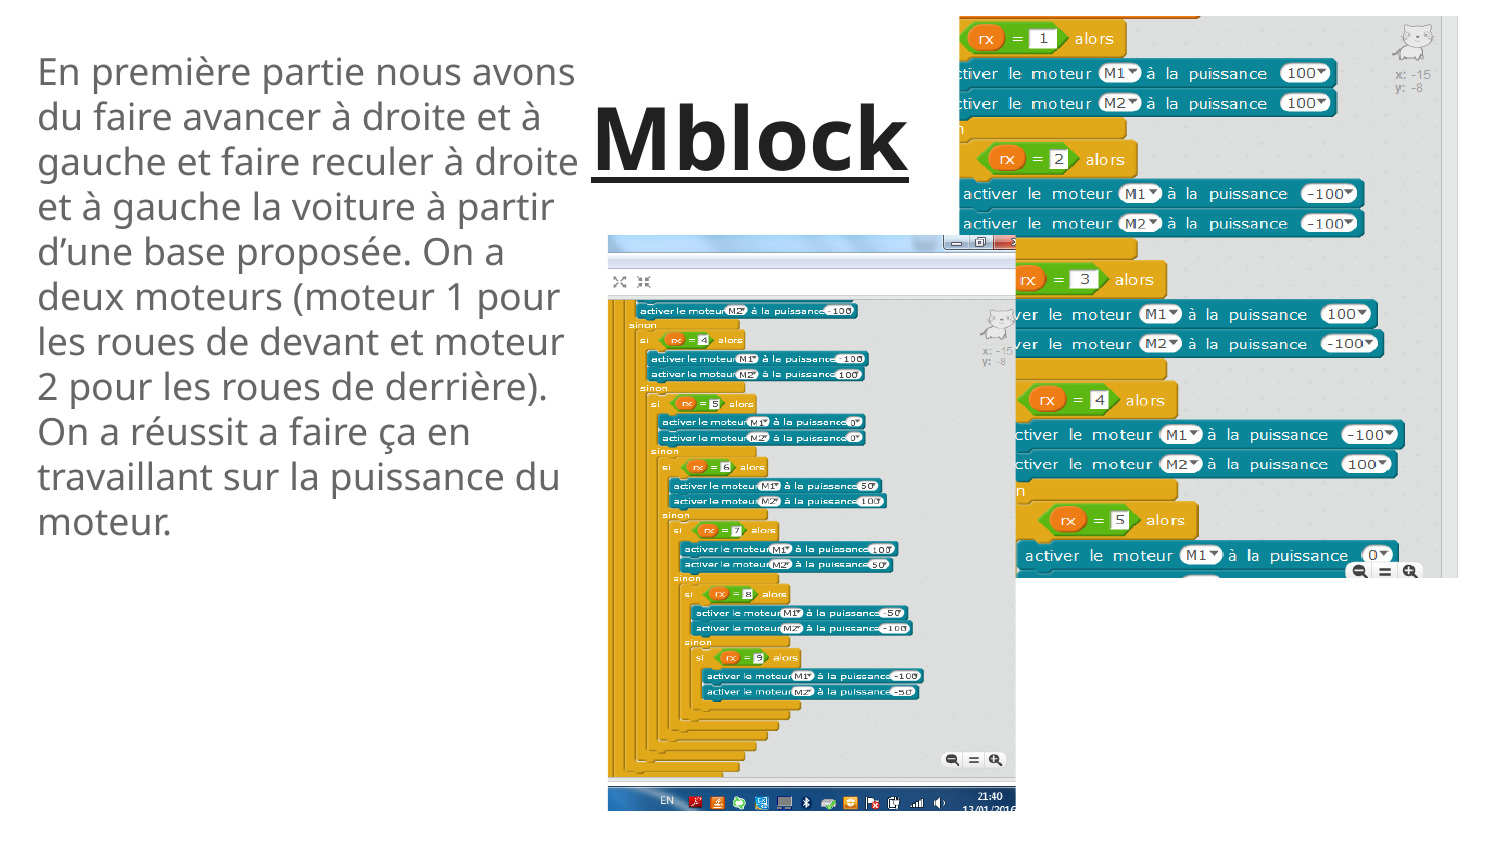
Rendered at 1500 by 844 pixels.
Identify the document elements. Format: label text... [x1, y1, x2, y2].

title Mblock [608, 67, 959, 199]
picture [607, 16, 1471, 811]
list En première partie nous avons du faire avancer à droite et à gauche et faire reculer à droite et à gauche la voiture à partir d’une base proposée. On a deux moteurs (moteur 1 pour les roues de devant et moteur 2 pour les roues de derrière). On a réussit a faire ça en travaillant sur la puissance du moteur. [22, 33, 608, 828]
